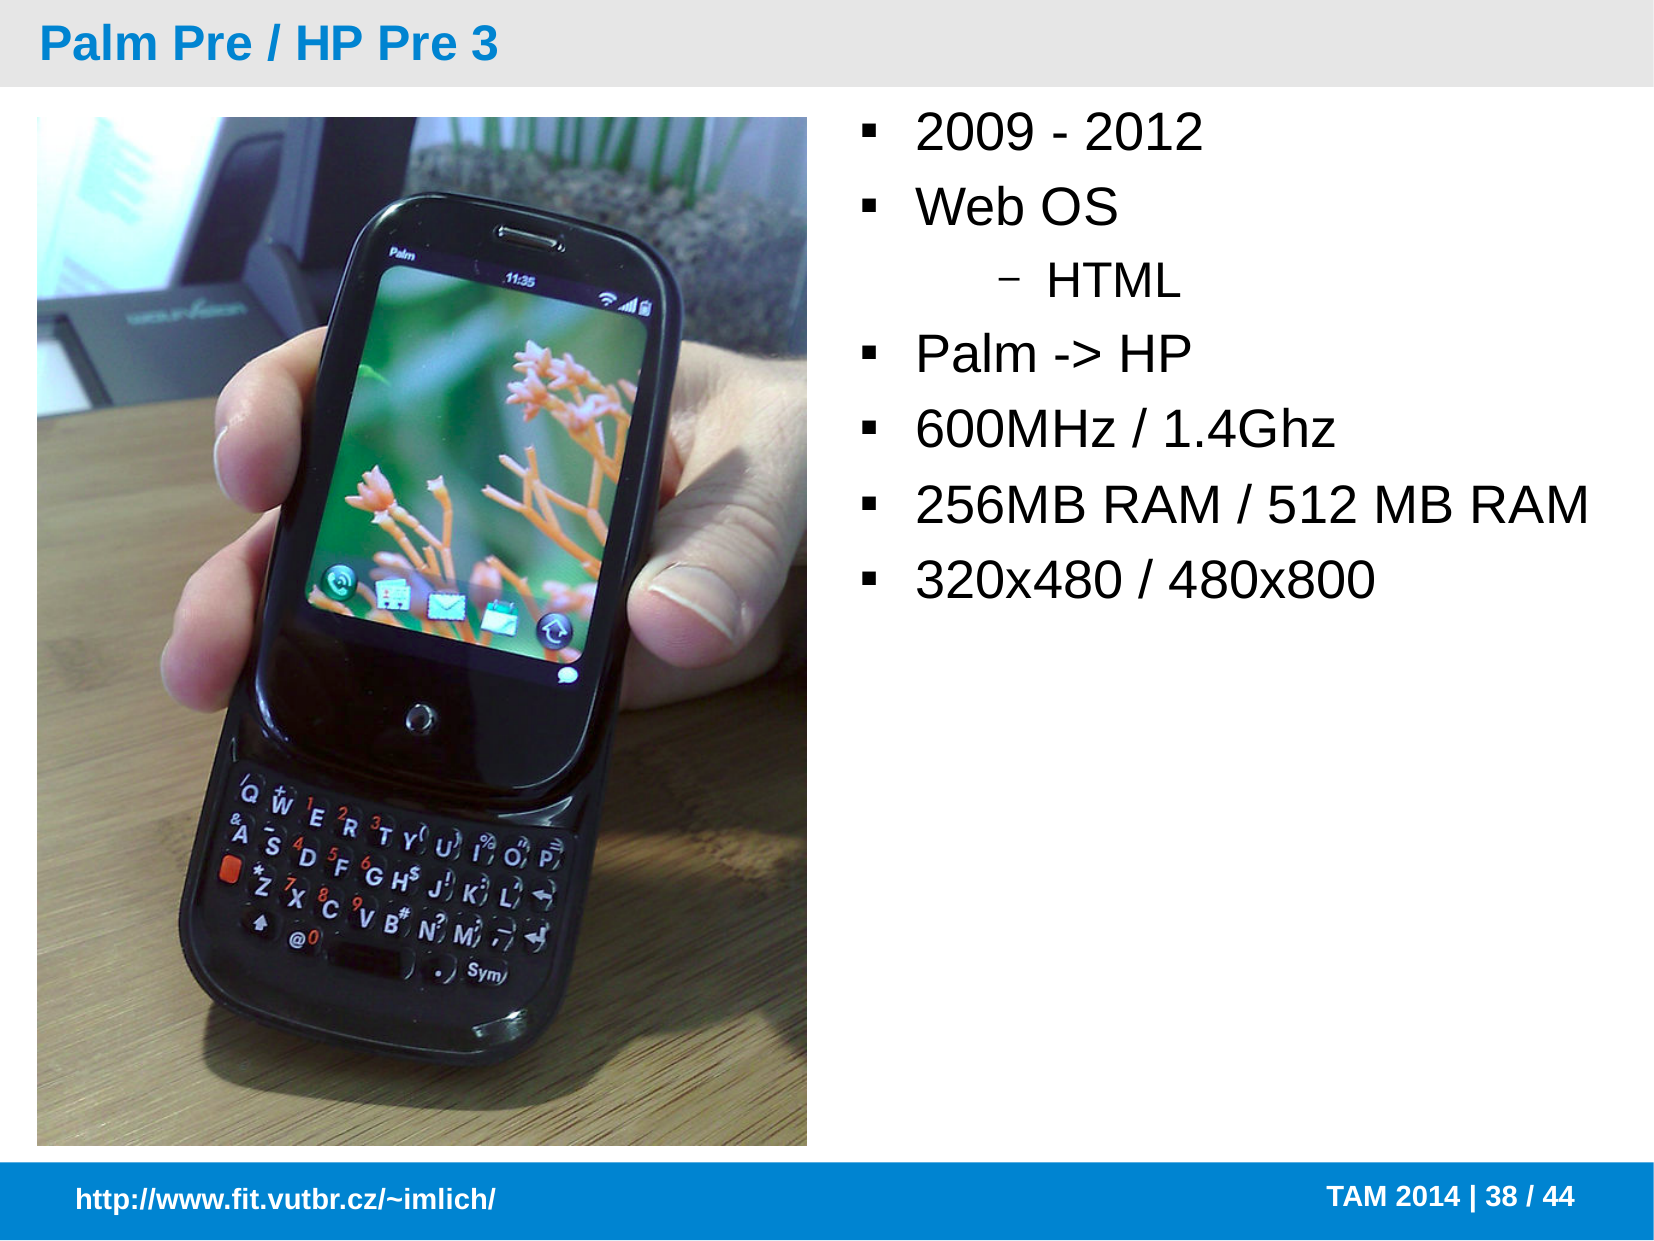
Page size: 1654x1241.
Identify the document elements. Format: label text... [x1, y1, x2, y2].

title Palm Pre / HP Pre 3 [39, 5, 1615, 81]
list 2009 - 2012 Web OS HTML Palm -> HP 600MHz / 1.4Ghz 256MB RAM / 512 MB RAM 320x480 / 480x800 [844, 101, 1614, 1163]
picture [37, 117, 807, 1146]
